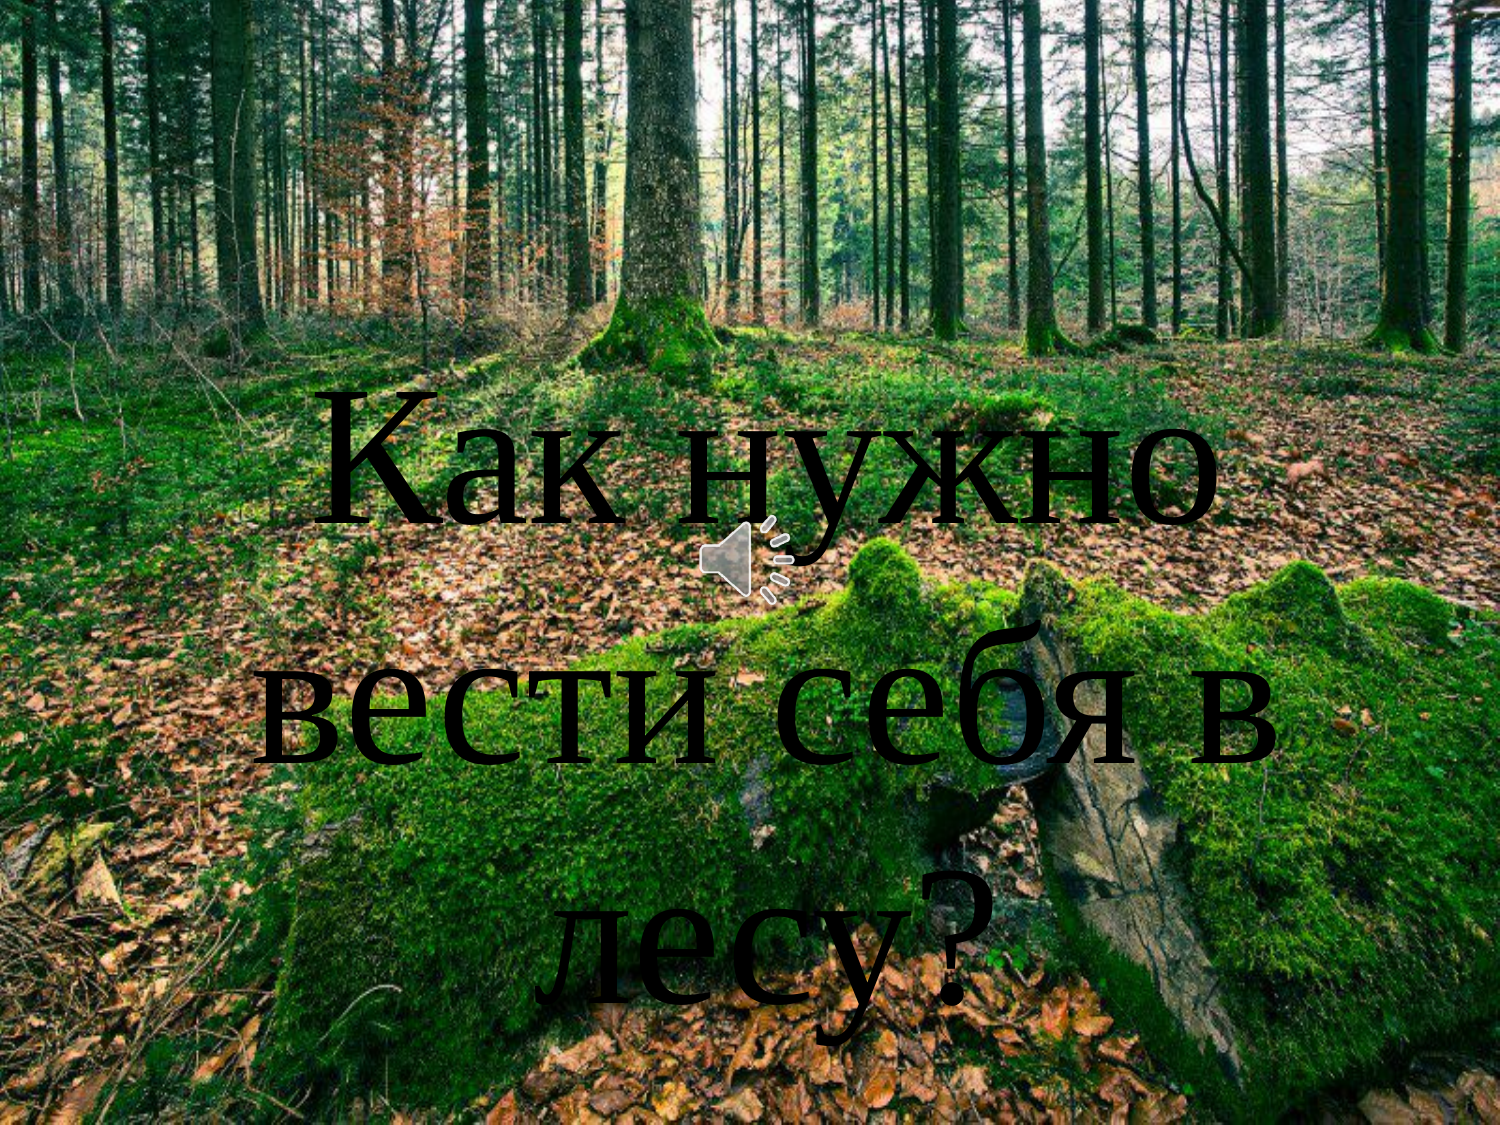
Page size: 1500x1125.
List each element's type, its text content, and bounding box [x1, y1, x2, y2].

picture [0, 0, 1500, 1125]
picture [699, 512, 800, 613]
text_box Как нужно вести себя в лесу? [35, 316, 1500, 1052]
